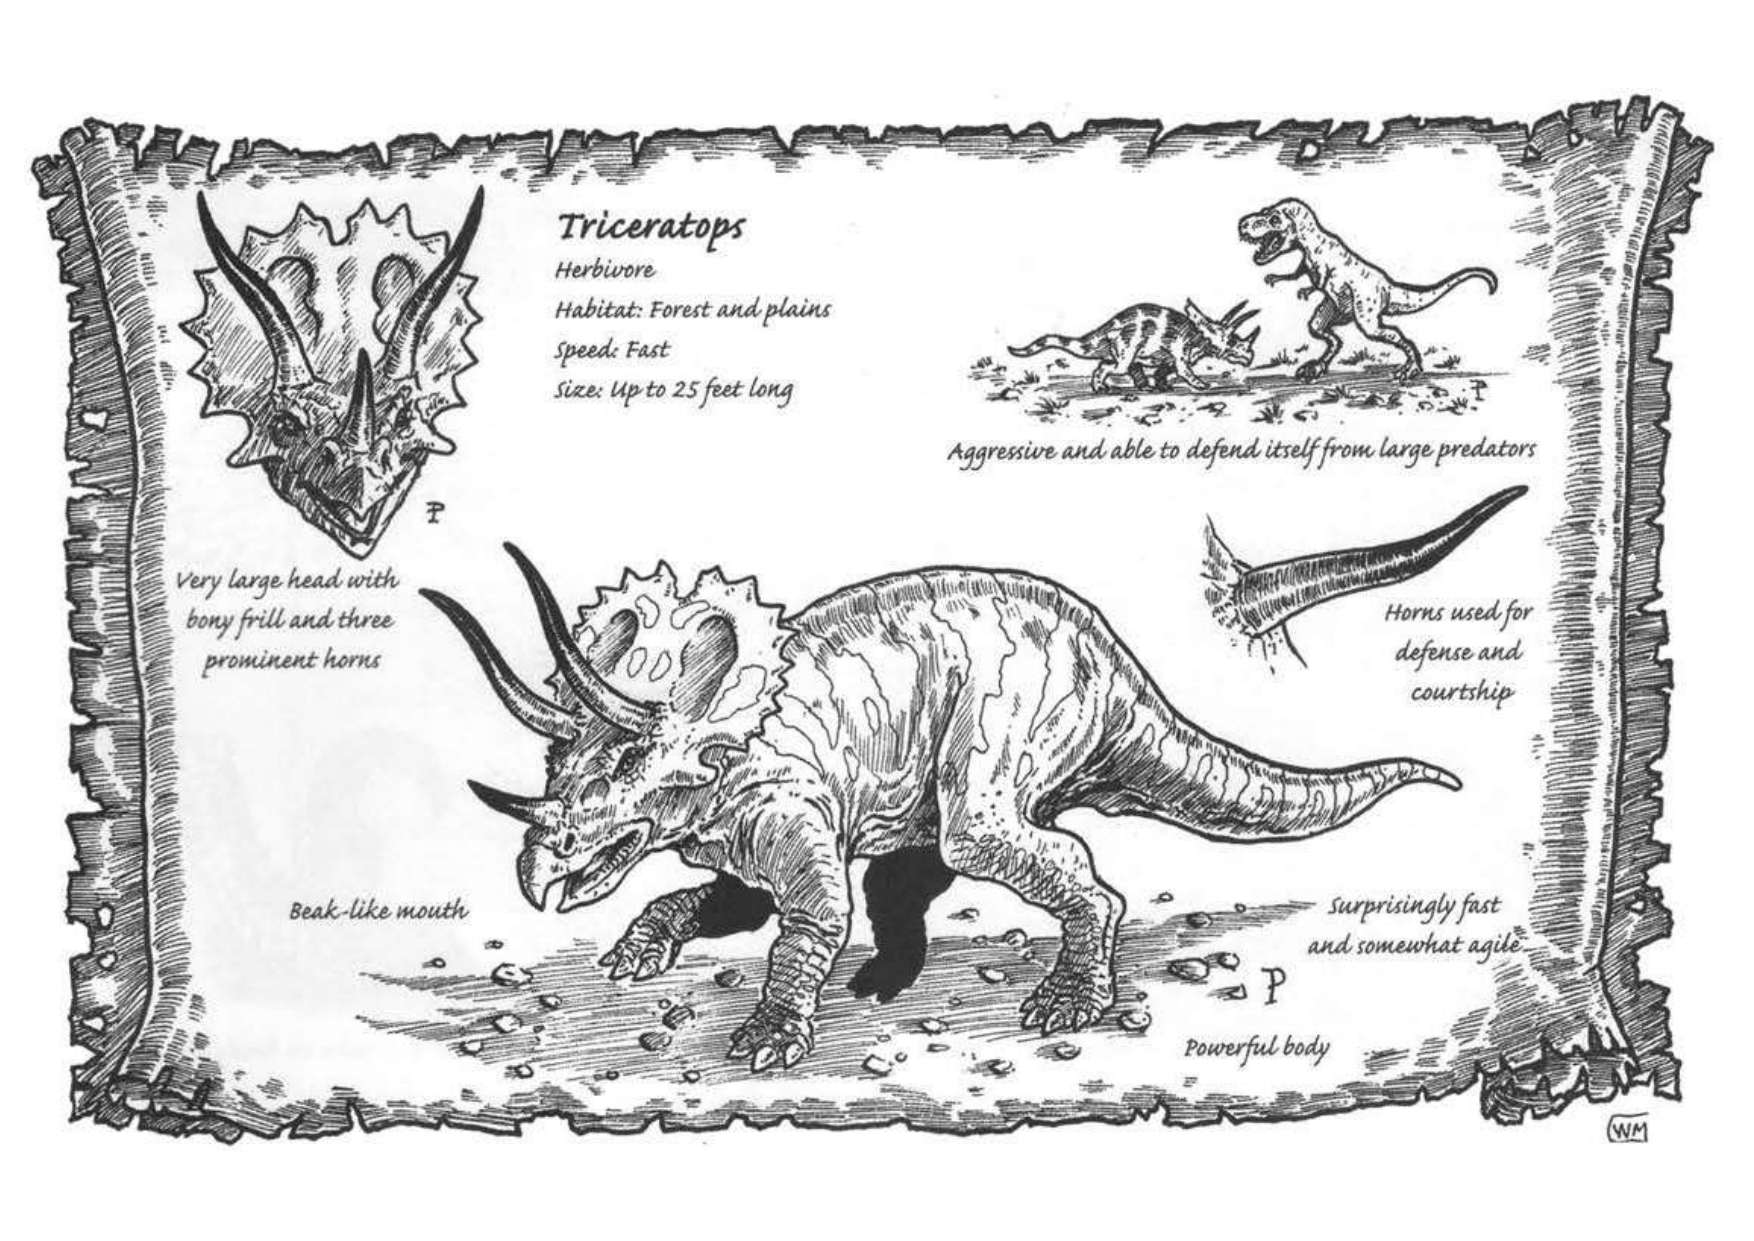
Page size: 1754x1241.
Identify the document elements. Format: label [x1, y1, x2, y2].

picture [24, 88, 1730, 1152]
